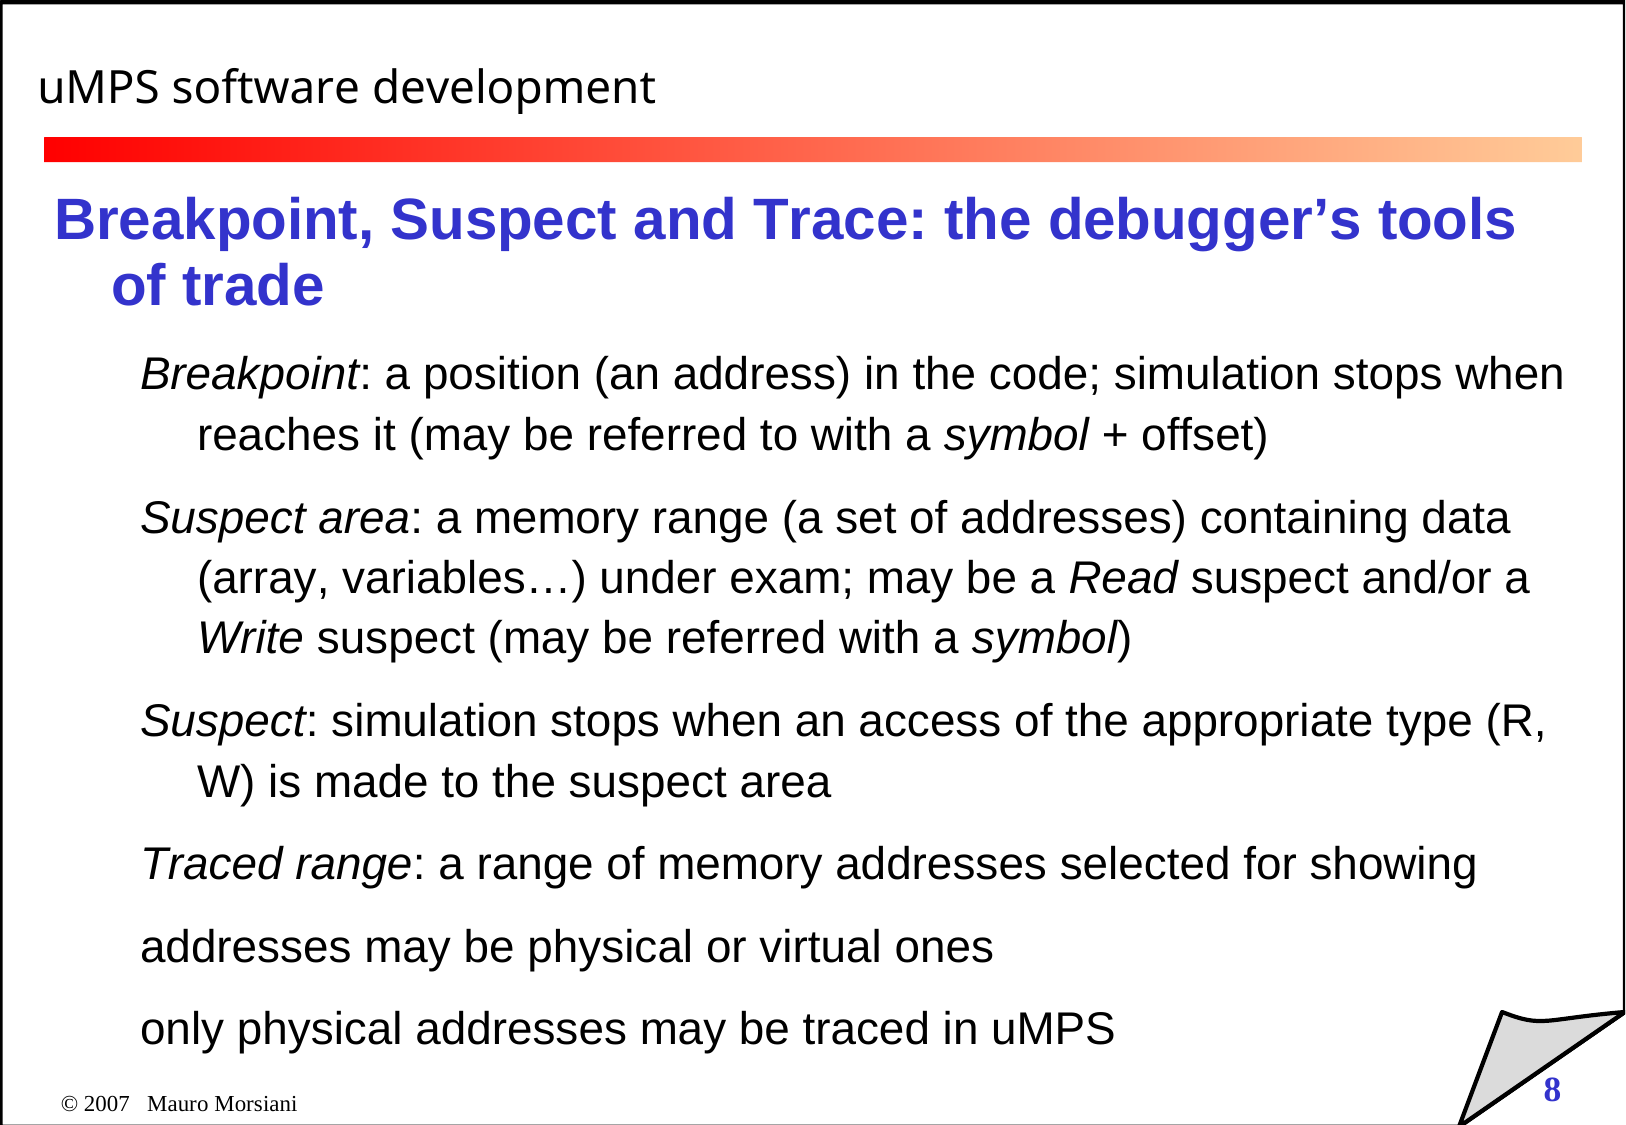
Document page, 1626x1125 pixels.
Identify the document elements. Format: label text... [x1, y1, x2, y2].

title uMPS software development [37, 44, 1588, 131]
list Breakpoint, Suspect and Trace: the debugger’s tools of trade Breakpoint: a position (an address) in the code; simulation stops when reaches it (may be referred to with a symbol + offset) Suspect area: a memory range (a set of addresses) containing data (array, variables…) under exam; may be a Read suspect and/or a Write suspect (may be referred with a symbol) Suspect: simulation stops when an access of the appropriate type (R, W) is made to the suspect area Traced range: a range of memory addresses selected for showing addresses may be physical or virtual ones only physical addresses may be traced in uMPS [54, 187, 1571, 1124]
